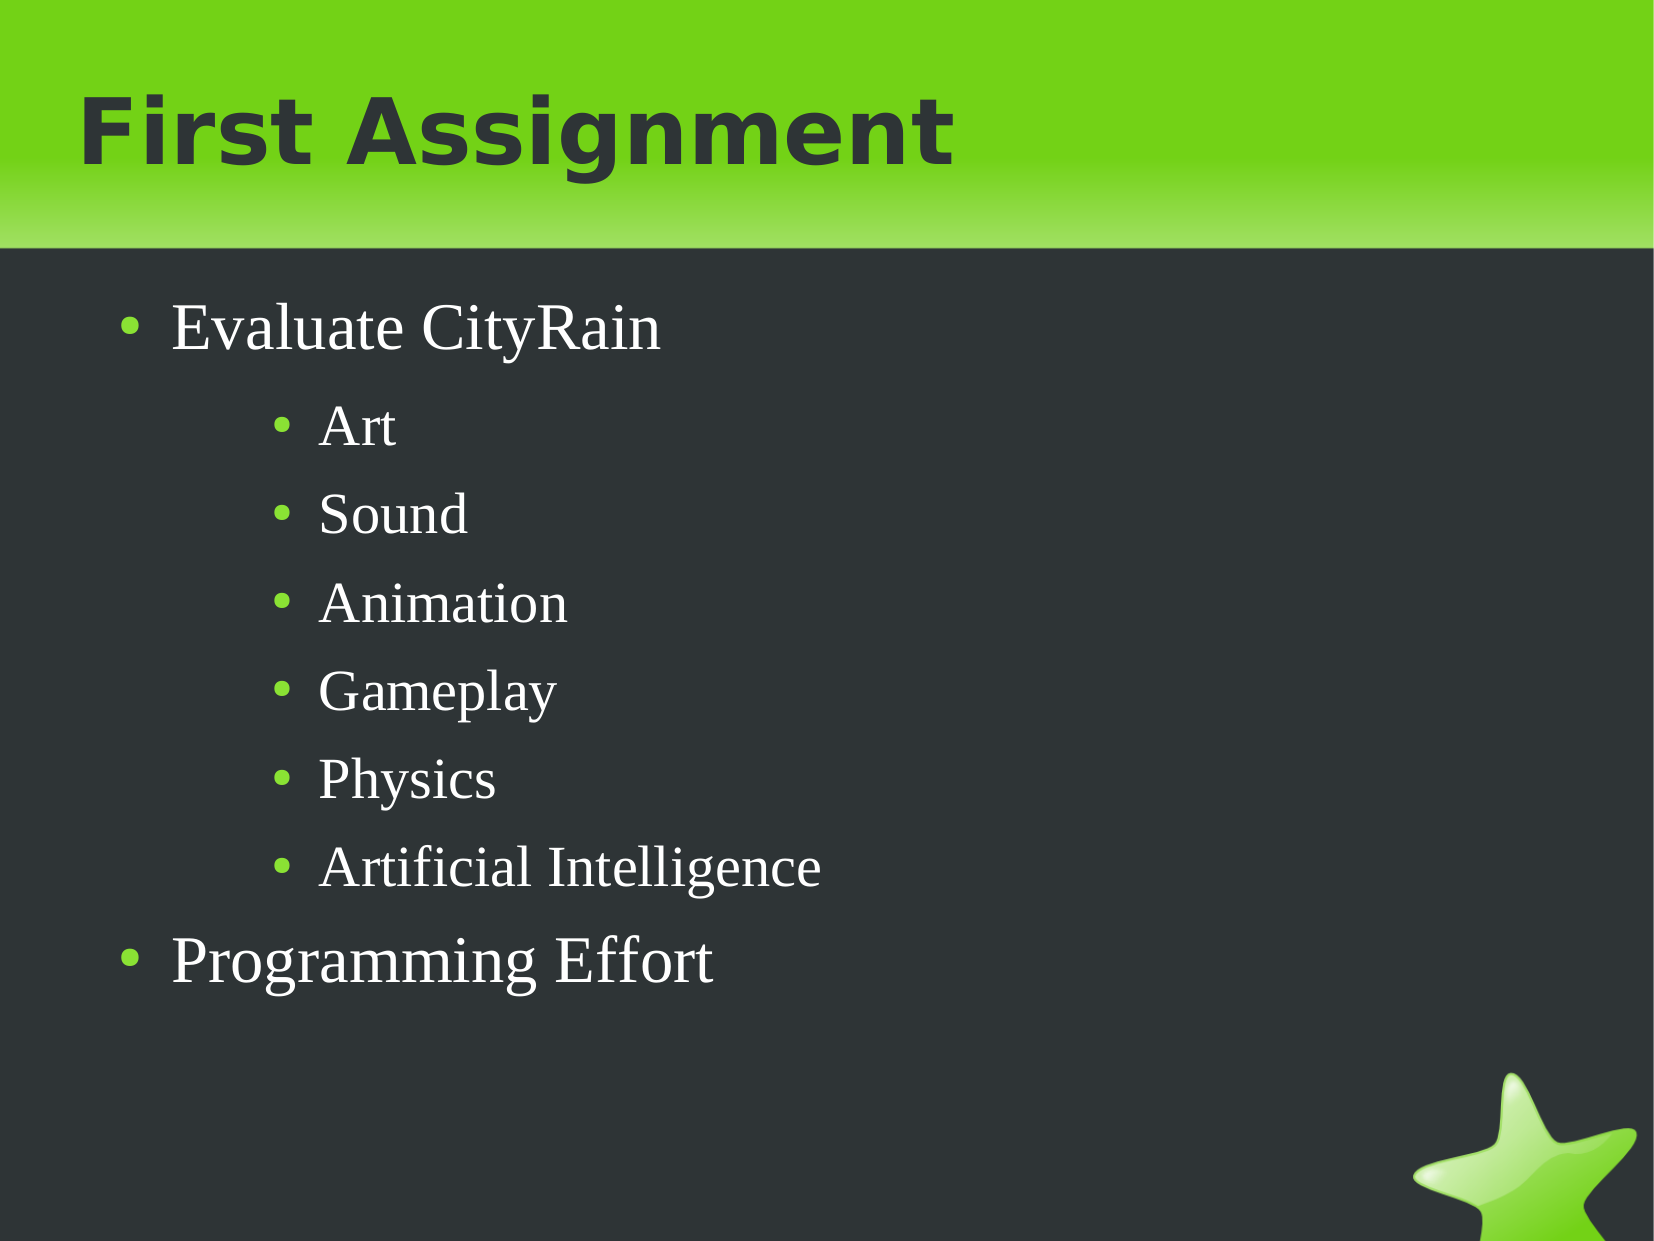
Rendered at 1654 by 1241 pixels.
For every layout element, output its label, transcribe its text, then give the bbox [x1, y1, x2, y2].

title First Assignment [76, 36, 1565, 229]
picture [0, 0, 1654, 1241]
list Evaluate CityRain Art Sound Animation Gameplay Physics Artificial Intelligence Programming Effort [82, 290, 1571, 1094]
